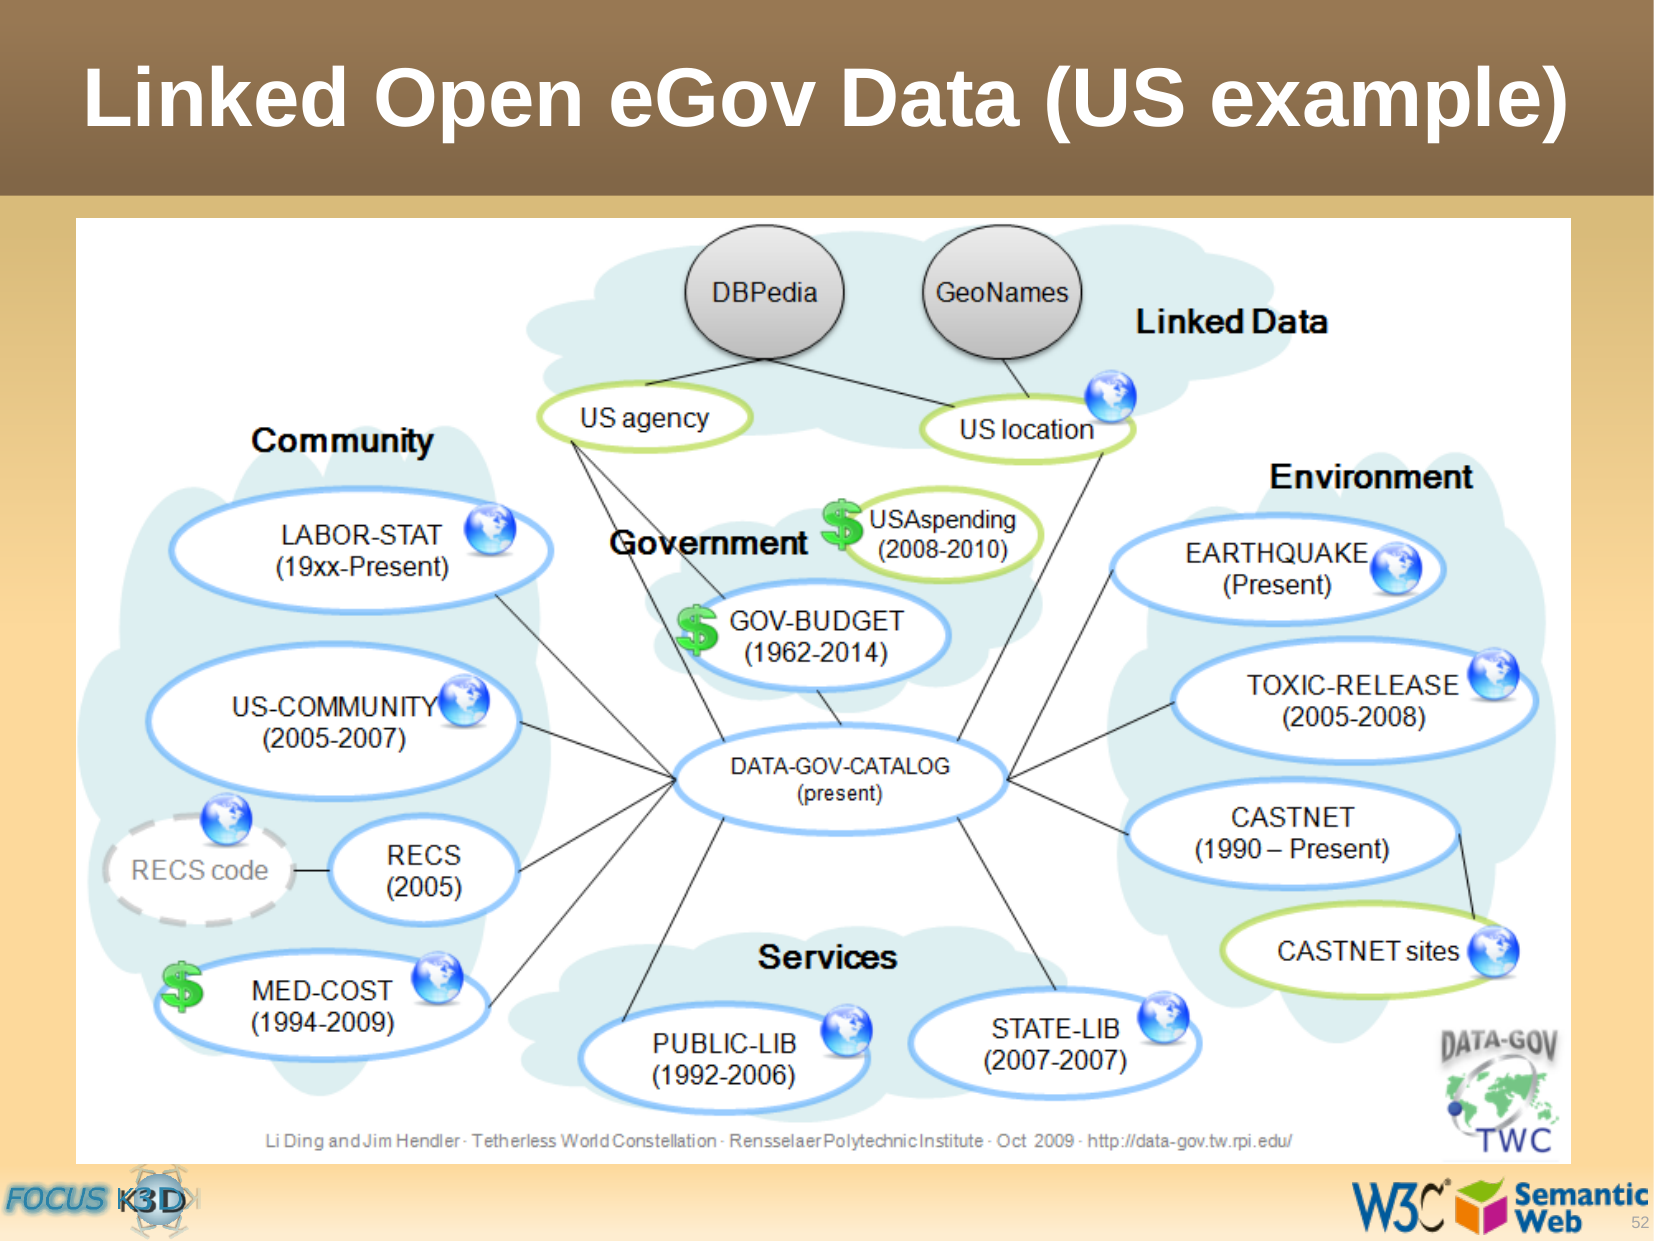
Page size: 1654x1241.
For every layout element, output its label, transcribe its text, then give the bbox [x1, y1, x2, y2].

picture [0, 196, 1654, 1241]
title Linked Open eGov Data (US example) [0, 0, 1654, 196]
